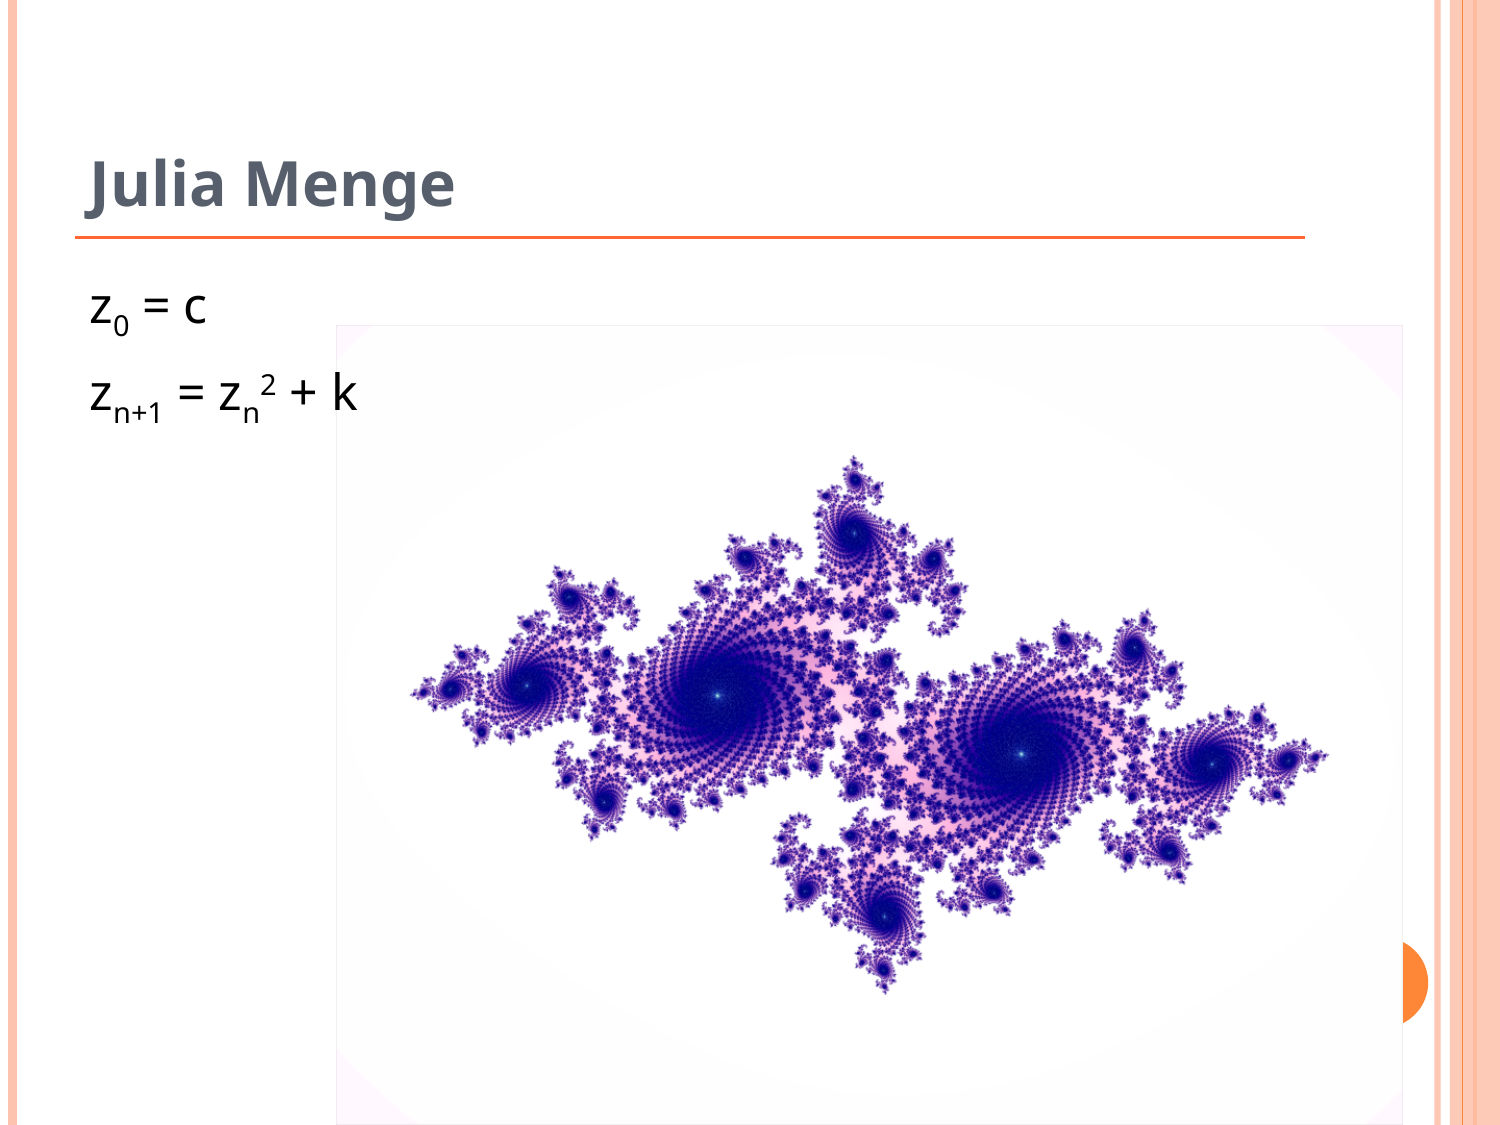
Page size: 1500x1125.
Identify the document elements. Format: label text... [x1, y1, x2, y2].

title Julia Menge [74, 44, 1300, 233]
text_box z0 = c zn+1 = zn2 + k [74, 262, 455, 445]
picture [336, 325, 1403, 1125]
